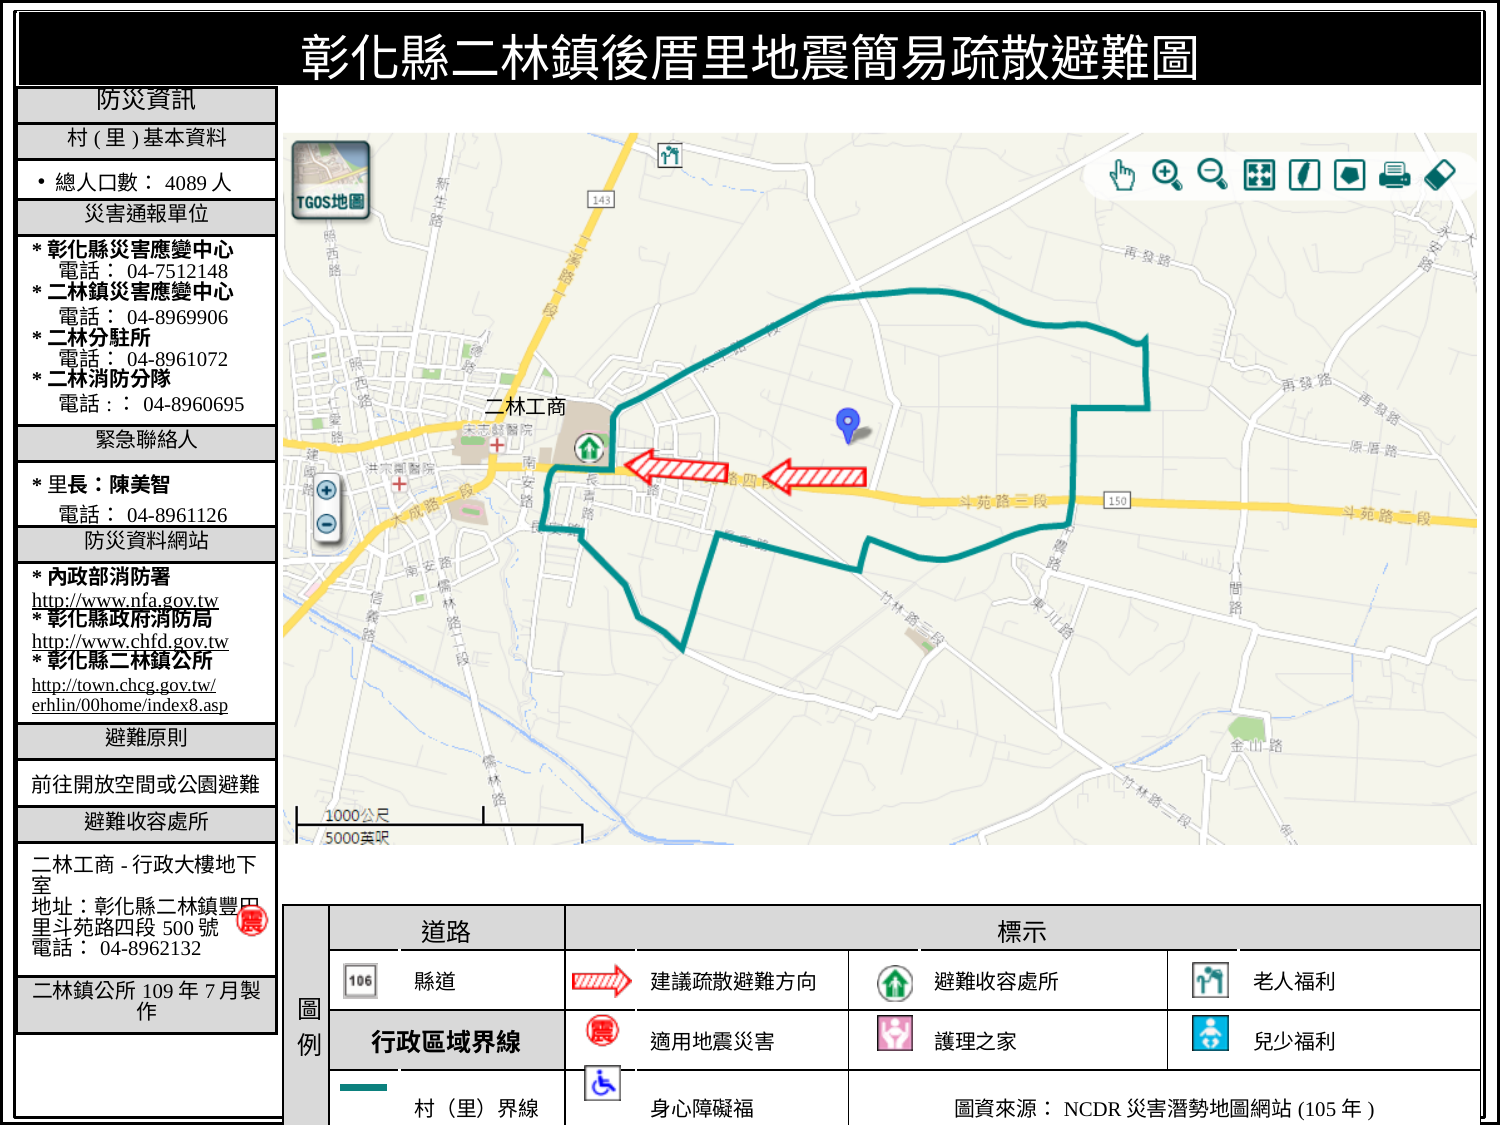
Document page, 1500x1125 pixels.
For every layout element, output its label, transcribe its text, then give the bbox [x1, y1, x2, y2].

table_cell 避難原則 [18, 725, 275, 758]
picture [877, 965, 913, 1002]
table_cell *內政部消防署 http://www.nfa.gov.tw *彰化縣政府消防局 http://www.chfd.gov.tw *彰化縣二林鎮公所 http://town.chcg.gov.tw/erhlin/00home/index8.asp [18, 564, 275, 722]
table_cell 適用地震災害 [637, 1011, 848, 1069]
picture [1192, 962, 1229, 998]
table_header 標示 [566, 906, 1480, 949]
picture [877, 1015, 913, 1052]
table_cell 兒少福利 [1240, 1011, 1480, 1069]
table_cell [566, 951, 635, 1009]
table_cell 二林工商-行政大樓地下室 地址：彰化縣二林鎮豐田里斗苑路四段500號 電話：04-8962132 [18, 844, 275, 975]
table_cell *彰化縣災害應變中心 電話：04-7512148 *二林鎮災害應變中心 電話：04-8969906 *二林分駐所 電話：04-8961072 *二林消防分隊 電話:：04-8960695 [18, 237, 275, 424]
table_header 圖例 [284, 906, 328, 1125]
picture [584, 1012, 621, 1048]
table_header 彰化縣二林鎮後厝里地震簡易疏散避難圖 [19, 12, 1481, 85]
picture [234, 902, 270, 938]
table_cell 避難收容處所 [18, 808, 275, 841]
table_header 道路 [330, 906, 564, 949]
table_cell 建議疏散避難方向 [637, 951, 848, 1009]
picture [572, 962, 632, 998]
table_cell [849, 951, 918, 1009]
table_cell [330, 951, 398, 1009]
table_cell 行政區域界線 [330, 1011, 564, 1069]
text_box 二林工商 [469, 386, 583, 427]
table_cell [566, 1011, 635, 1069]
picture [584, 1065, 621, 1102]
table_cell 緊急聯絡人 [18, 427, 275, 460]
table_cell 老人福利 [1240, 951, 1480, 1009]
picture [283, 128, 1477, 845]
table_cell 護理之家 [921, 1011, 1167, 1069]
table_cell 身心障礙福 [637, 1071, 848, 1125]
table_cell 村(里)基本資料 [18, 125, 275, 158]
table_cell [1168, 951, 1237, 1009]
table_cell [566, 1071, 635, 1125]
table_cell 防災資料網站 [18, 528, 275, 561]
picture [1192, 1015, 1229, 1052]
table_cell 縣道 [401, 951, 564, 1009]
table_cell 村（里）界線 [401, 1071, 564, 1125]
table_cell 前往開放空間或公園避難 [18, 761, 275, 805]
picture [342, 962, 378, 999]
table_cell 二林鎮公所109年7月製作 [18, 978, 275, 1032]
table_cell 總人口數：4089人 [18, 161, 275, 198]
table_cell [330, 1071, 398, 1125]
table_cell 圖資來源：NCDR災害潛勢地圖網站(105年) [849, 1071, 1480, 1125]
table_header 防災資訊 [18, 89, 275, 122]
table_cell [1168, 1011, 1237, 1069]
table_cell [849, 1011, 918, 1069]
table_cell 災害通報單位 [18, 201, 275, 234]
table_cell *里長：陳美智 電話：04-8961126 [18, 463, 275, 525]
table_cell 避難收容處所 [921, 951, 1167, 1009]
